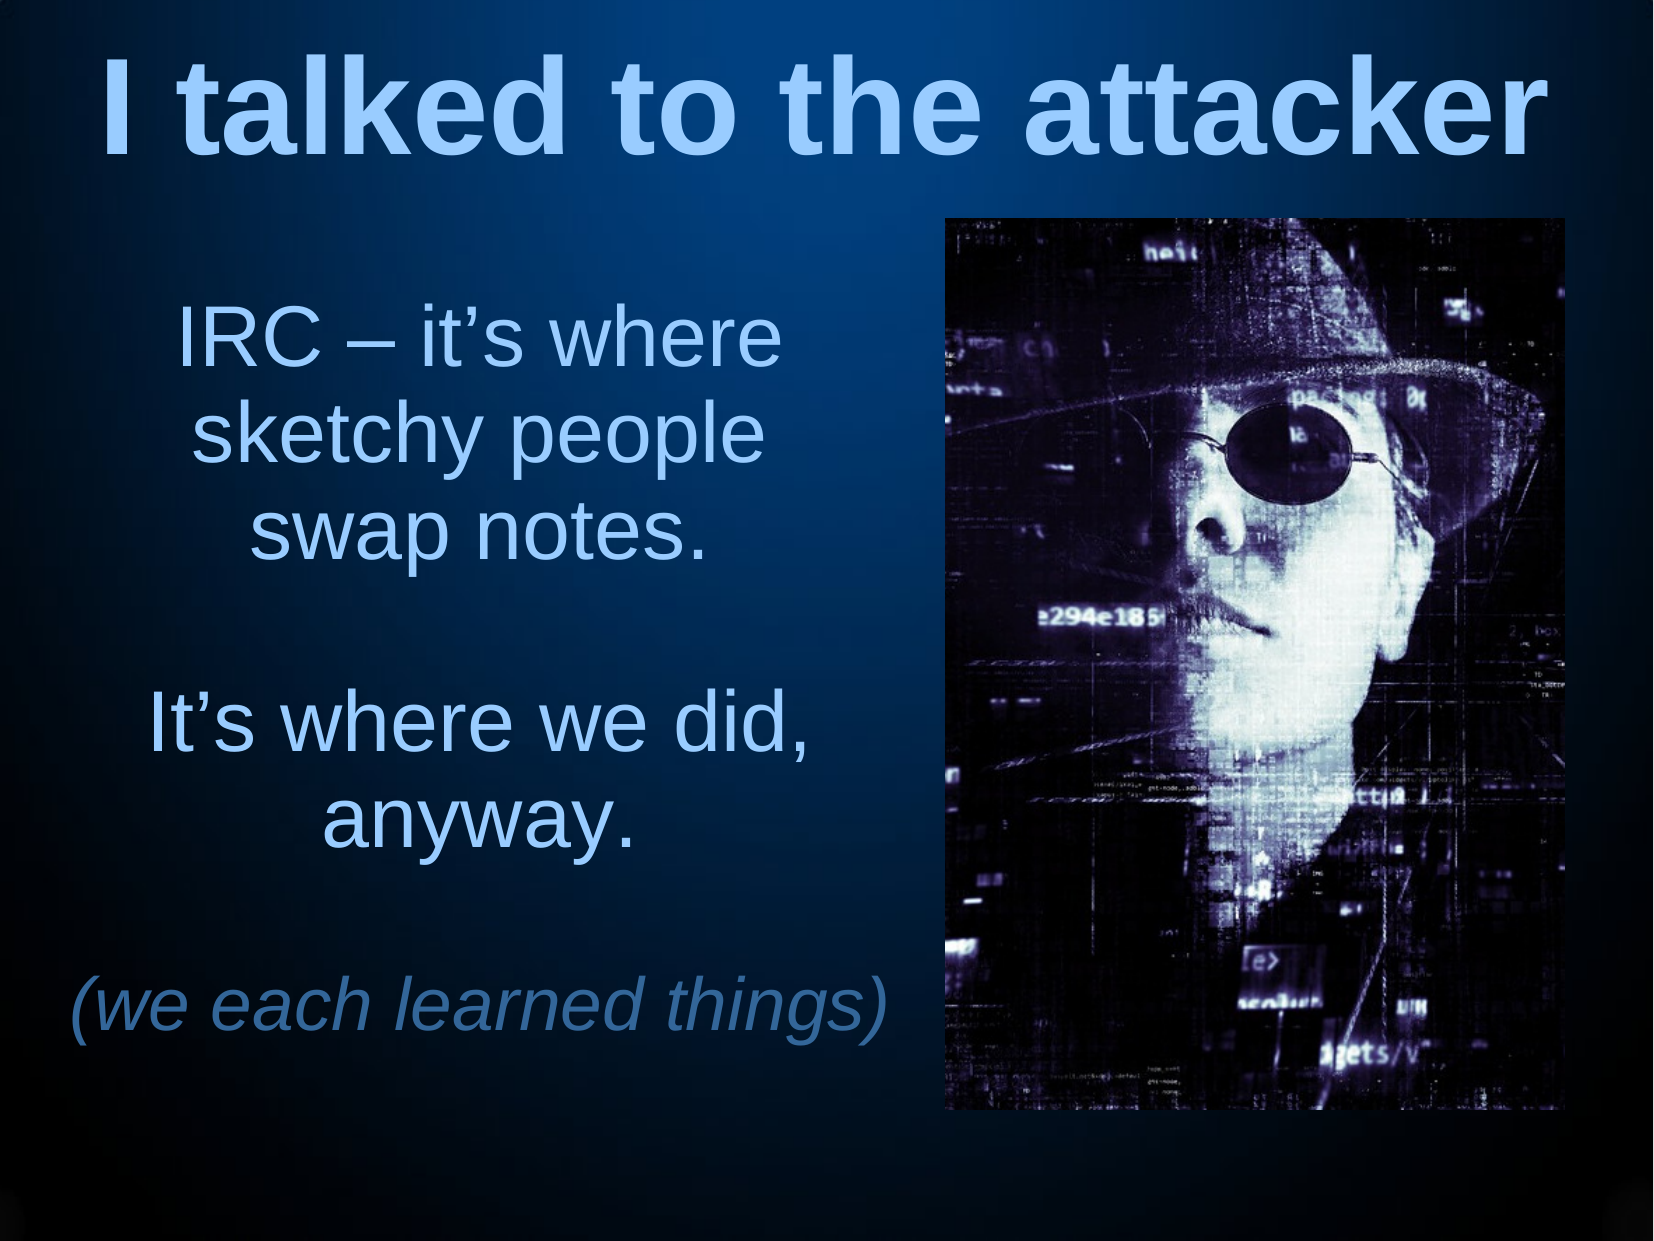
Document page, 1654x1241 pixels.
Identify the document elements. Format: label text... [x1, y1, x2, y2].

picture [0, 0, 1654, 1241]
title I talked to the attacker [0, 2, 1651, 211]
title IRC – it’s where sketchy people swap notes. It’s where we did, anyway. (we each learned things) [60, 225, 901, 1111]
